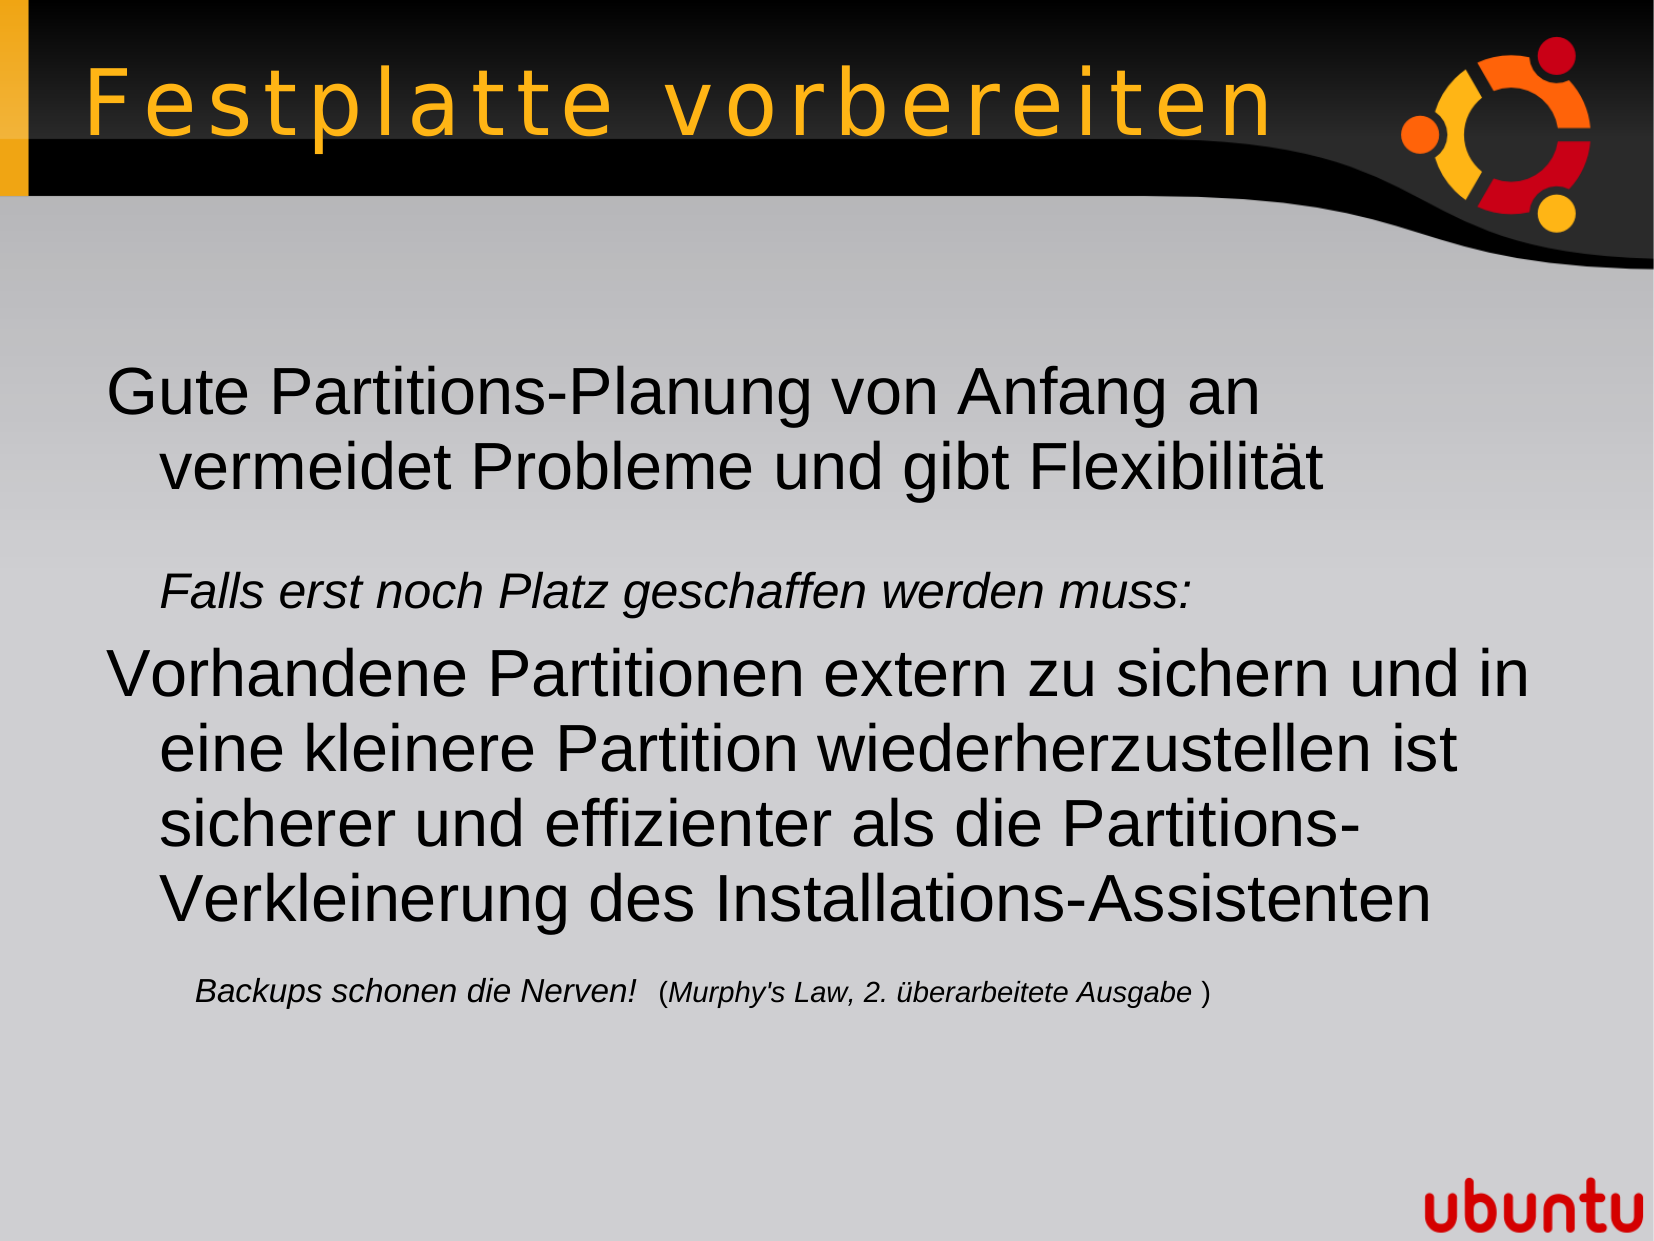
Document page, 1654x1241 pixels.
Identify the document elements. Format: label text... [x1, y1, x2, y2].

title Festplatte vorbereiten [82, 0, 1654, 208]
picture [0, 0, 1654, 1241]
list Gute Partitions-Planung von Anfang an vermeidet Probleme und gibt Flexibilität Falls erst noch Platz geschaffen werden muss: Vorhandene Partitionen extern zu sichern und in eine kleinere Partition wiederherzustellen ist sicherer und effizienter als die Partitions-Verkleinerung des Installations-Assistenten Backups schonen die Nerven! (Murphy's Law, 2. überarbeitete Ausgabe ) [88, 354, 1565, 1193]
